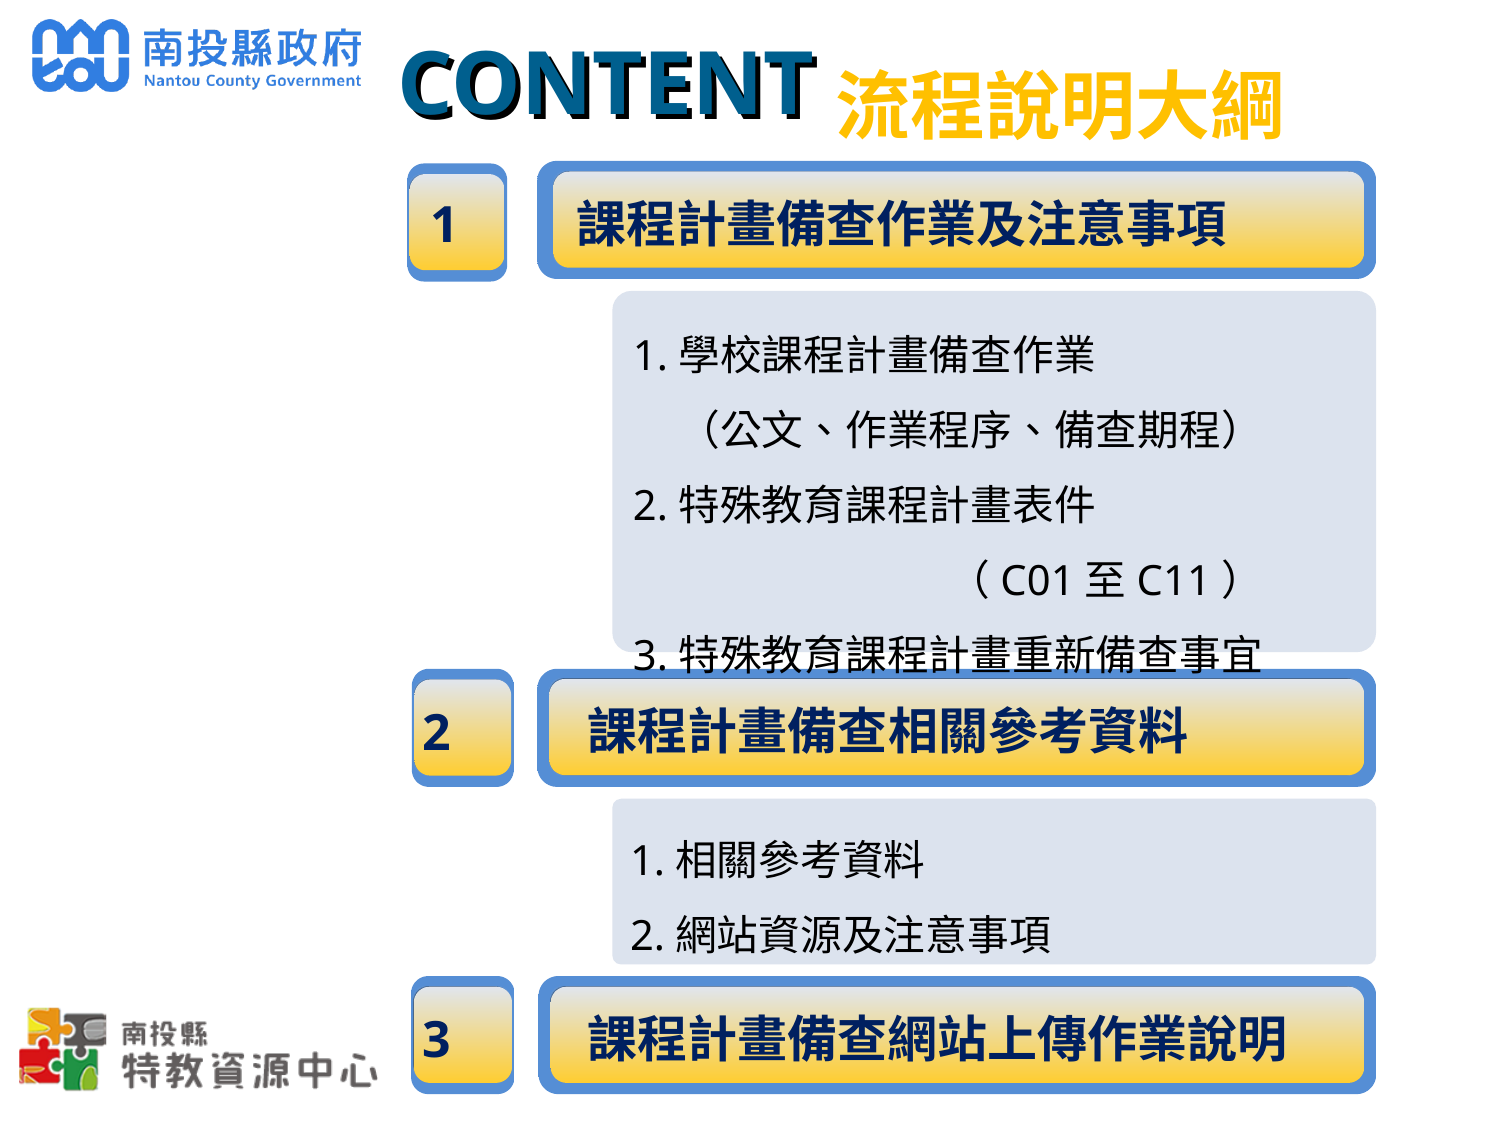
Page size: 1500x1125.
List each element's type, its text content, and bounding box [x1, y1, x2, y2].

text_box CONTENT [382, 19, 843, 142]
picture [32, 19, 361, 92]
text_box 1 [415, 184, 491, 261]
picture [18, 1004, 383, 1095]
text_box [411, 668, 514, 787]
text_box 2 [407, 692, 494, 769]
text_box 課程計畫備查相關參考資料 [572, 692, 1211, 769]
text_box 1.相關參考資料 2.網站資源及注意事項 [612, 798, 1377, 965]
text_box 1.學校課程計畫備查作業 （公文、作業程序、備查期程） 2.特殊教育課程計畫表件 （C01至C11） 3.特殊教育課程計畫重新備查事宜 [612, 290, 1377, 653]
text_box 課程計畫備查作業及注意事項 [561, 184, 1258, 261]
text_box [407, 163, 508, 282]
text_box 課程計畫備查網站上傳作業說明 [572, 999, 1317, 1076]
text_box 3 [407, 999, 495, 1076]
text_box [538, 976, 1377, 1095]
text_box [537, 668, 1377, 787]
text_box 流程說明大綱 [820, 50, 1475, 157]
text_box [537, 160, 1377, 279]
text_box [411, 976, 515, 1095]
